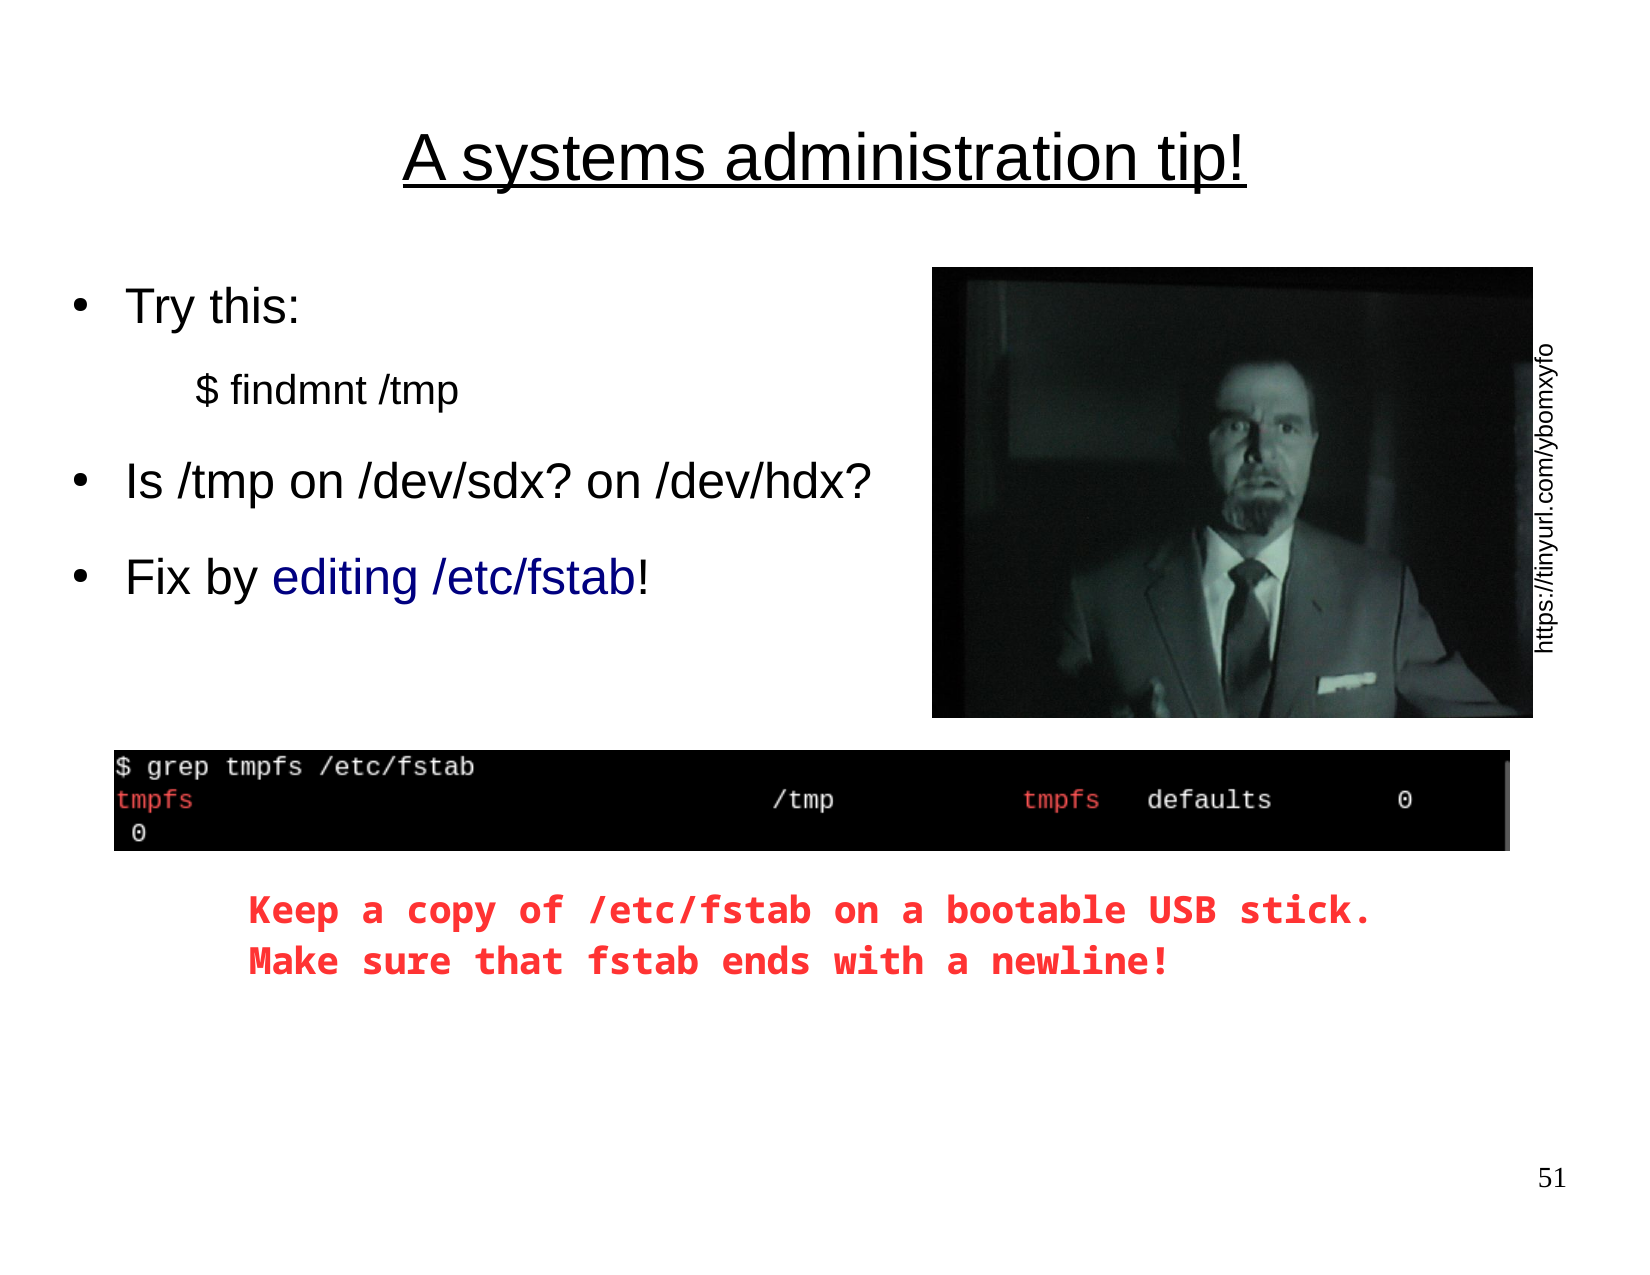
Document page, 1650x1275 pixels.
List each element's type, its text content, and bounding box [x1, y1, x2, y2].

text_box Keep a copy of /etc/fstab on a bootable USB stick. Make sure that fstab ends with a newline! [234, 876, 1390, 1016]
text_box https://tinyurl.com/ybomxyfo [1533, 324, 1566, 669]
picture [114, 750, 1510, 851]
title A systems administration tip! [82, 50, 1568, 264]
picture [932, 267, 1533, 718]
list Try this: $ findmnt /tmp Is /tmp on /dev/sdx? on /dev/hdx? Fix by editing /etc/fstab! [53, 278, 908, 670]
